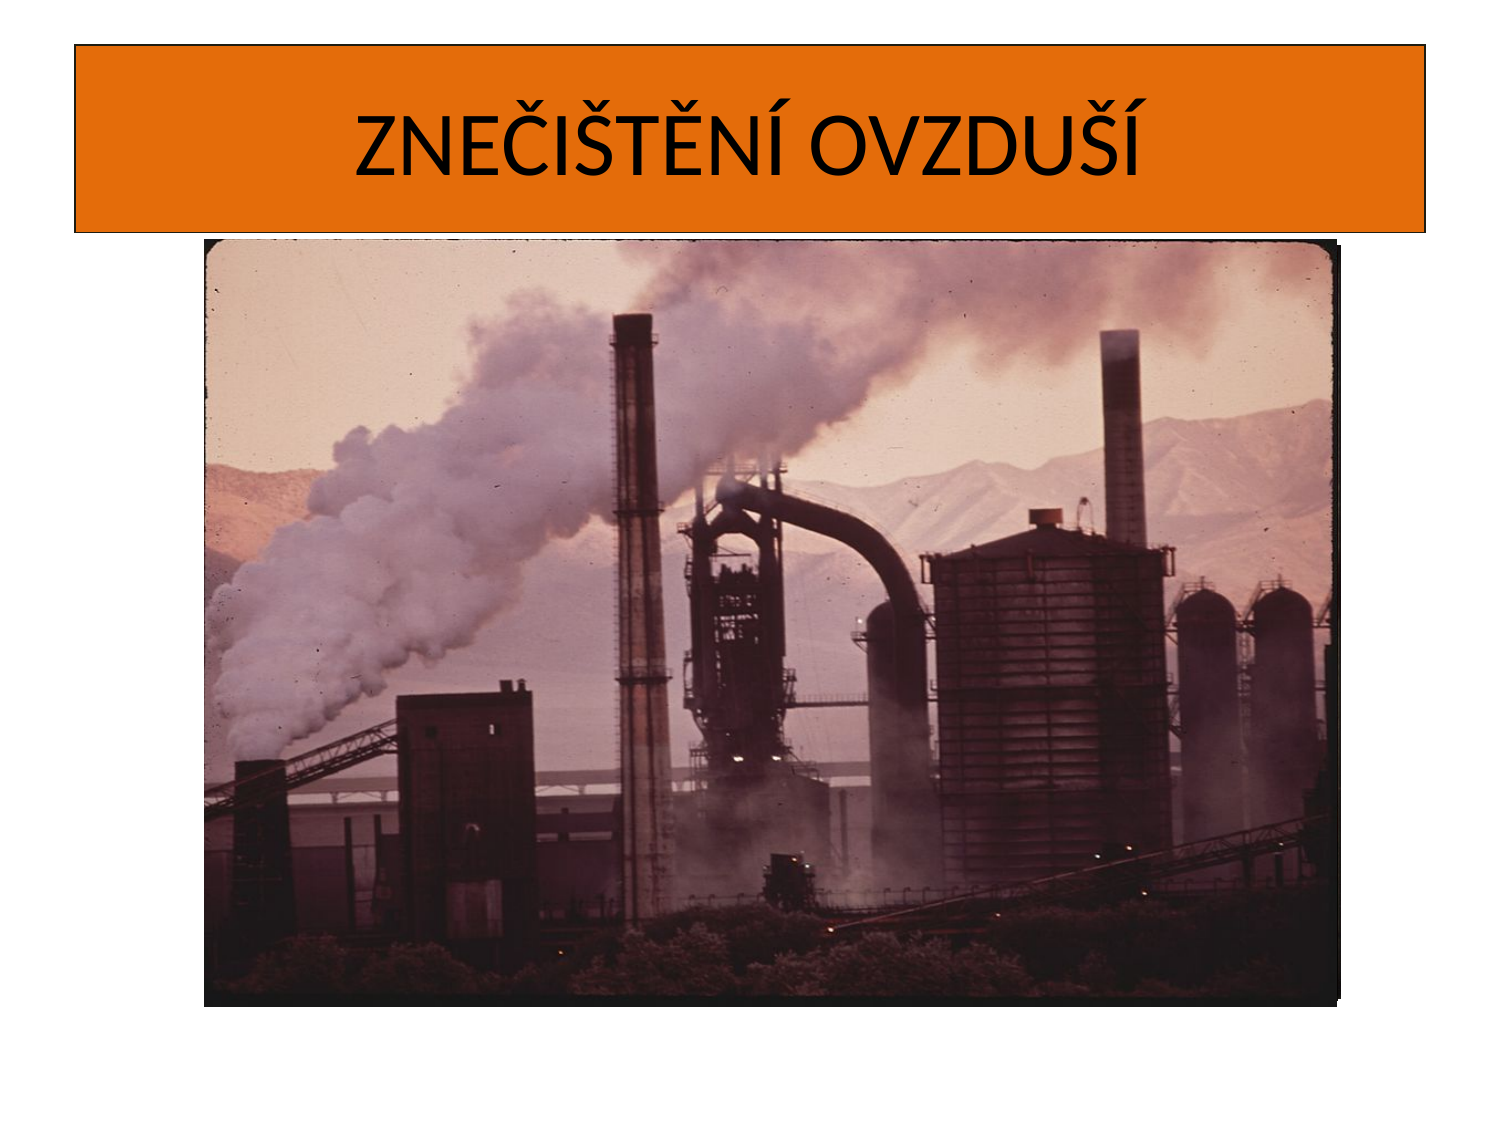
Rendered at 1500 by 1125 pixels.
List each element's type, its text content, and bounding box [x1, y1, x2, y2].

picture [204, 239, 1341, 1007]
text_box ZNEČIŠTĚNÍ OVZDUŠÍ [75, 45, 1426, 233]
